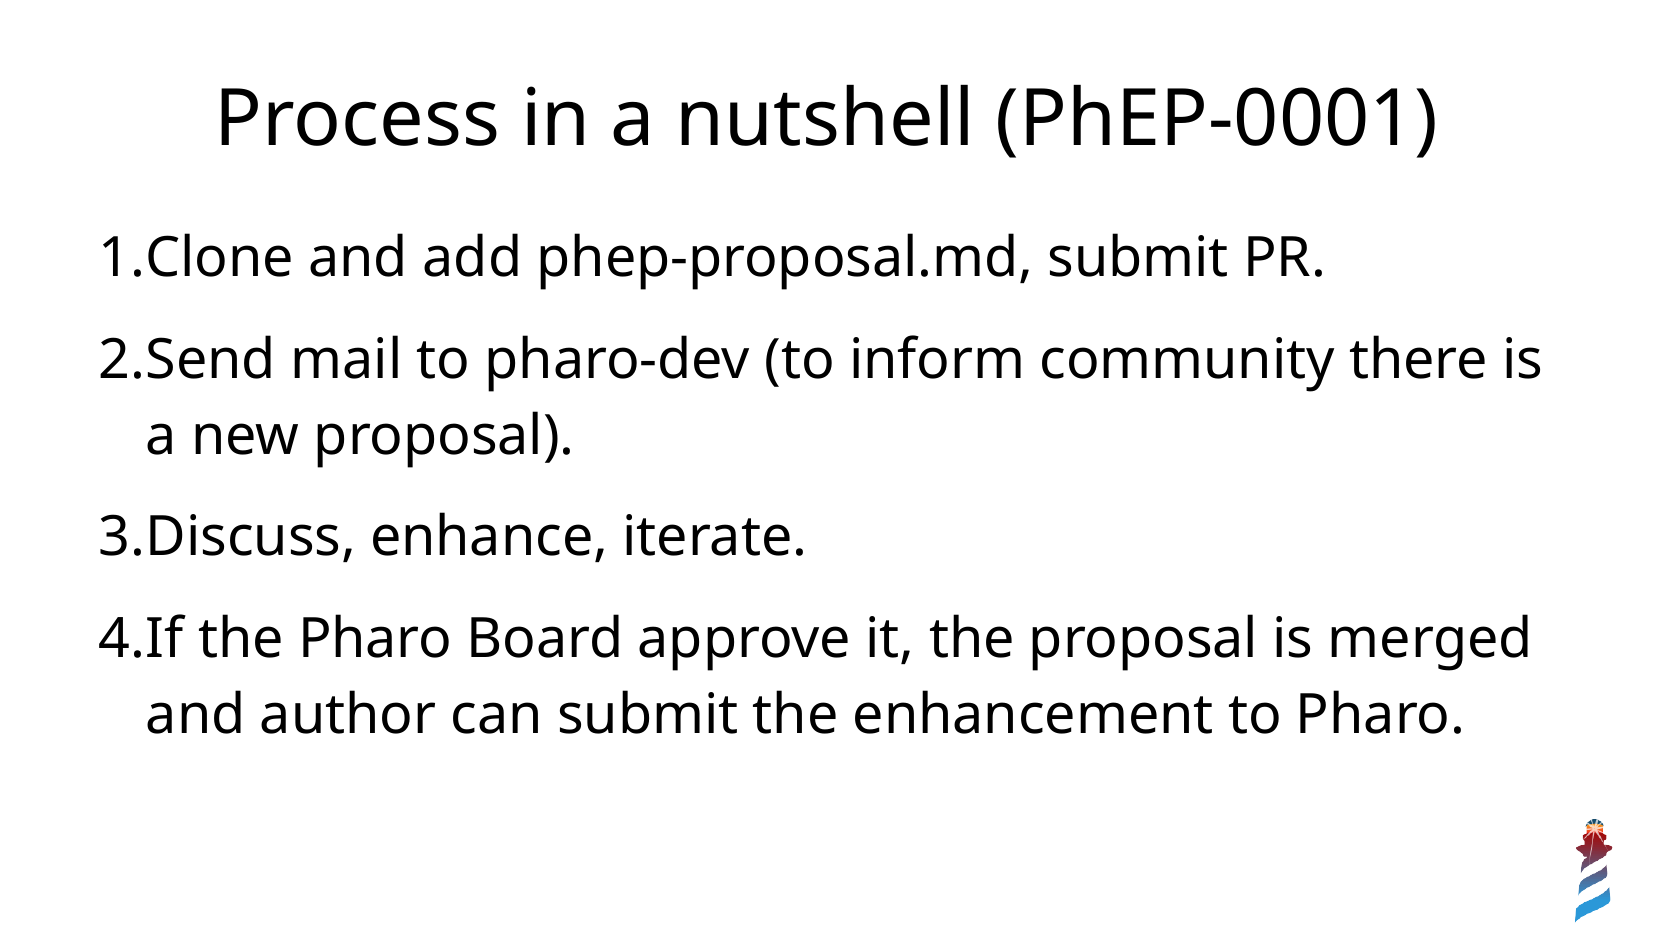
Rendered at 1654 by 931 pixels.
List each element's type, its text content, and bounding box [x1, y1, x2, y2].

list Clone and add phep-proposal.md, submit PR. Send mail to pharo-dev (to inform community there is a new proposal). Discuss, enhance, iterate. If the Pharo Board approve it, the proposal is merged and author can submit the enhancement to Pharo. [82, 217, 1571, 758]
title Process in a nutshell (PhEP-0001) [82, 37, 1571, 193]
picture [1535, 810, 1650, 925]
